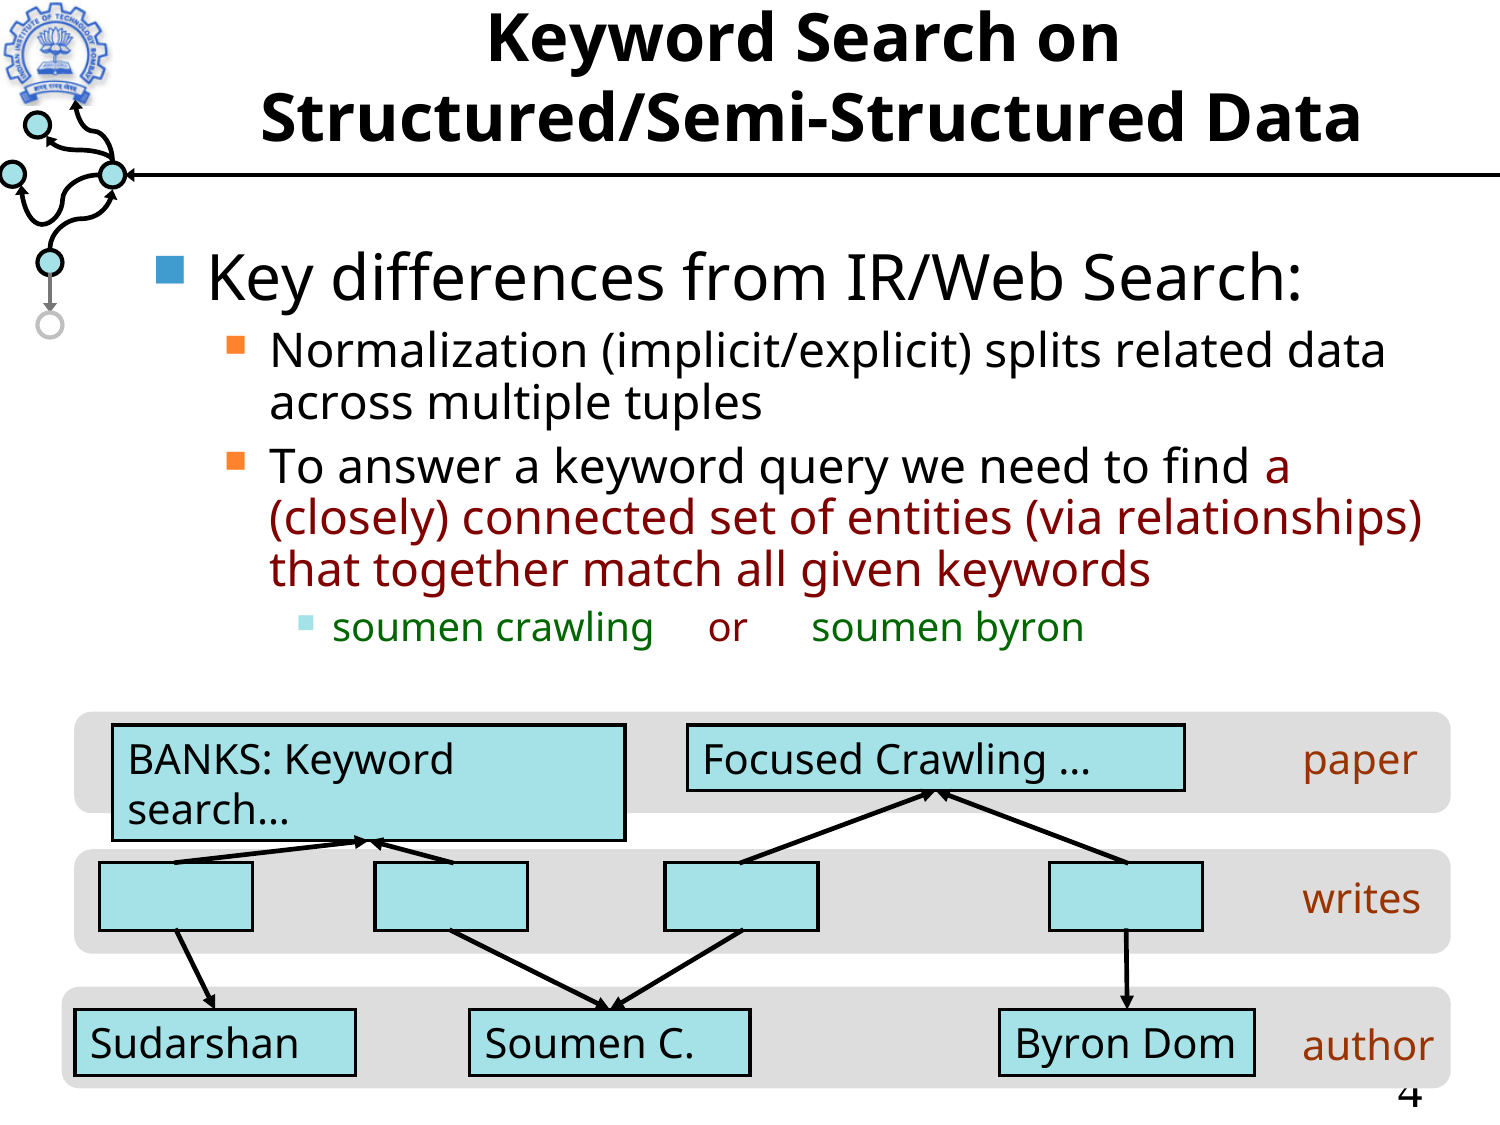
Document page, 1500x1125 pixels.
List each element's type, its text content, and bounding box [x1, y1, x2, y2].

title Keyword Search on Structured/Semi-Structured Data [149, 0, 1475, 150]
text_box [74, 712, 1450, 813]
text_box BANKS: Keyword search… [112, 724, 626, 841]
picture [0, 0, 113, 106]
text_box writes [1287, 864, 1437, 930]
text_box paper [1287, 725, 1433, 791]
text_box [572, 987, 641, 1008]
text_box [62, 987, 1450, 1088]
text_box Soumen C. [469, 1009, 751, 1076]
text_box author [1287, 1011, 1450, 1077]
text_box Byron Dom [999, 1009, 1255, 1076]
list Key differences from IR/Web Search: Normalization (implicit/explicit) splits related data across multiple tuples To answer a keyword query we need to find a (closely) connected set of entities (via relationships) that together match all given keywords soumen crawling or soumen byron [137, 237, 1450, 700]
text_box [74, 849, 1450, 953]
text_box Focused Crawling … [687, 725, 1185, 791]
text_box [885, 792, 986, 813]
text_box Sudarshan [74, 1009, 356, 1076]
